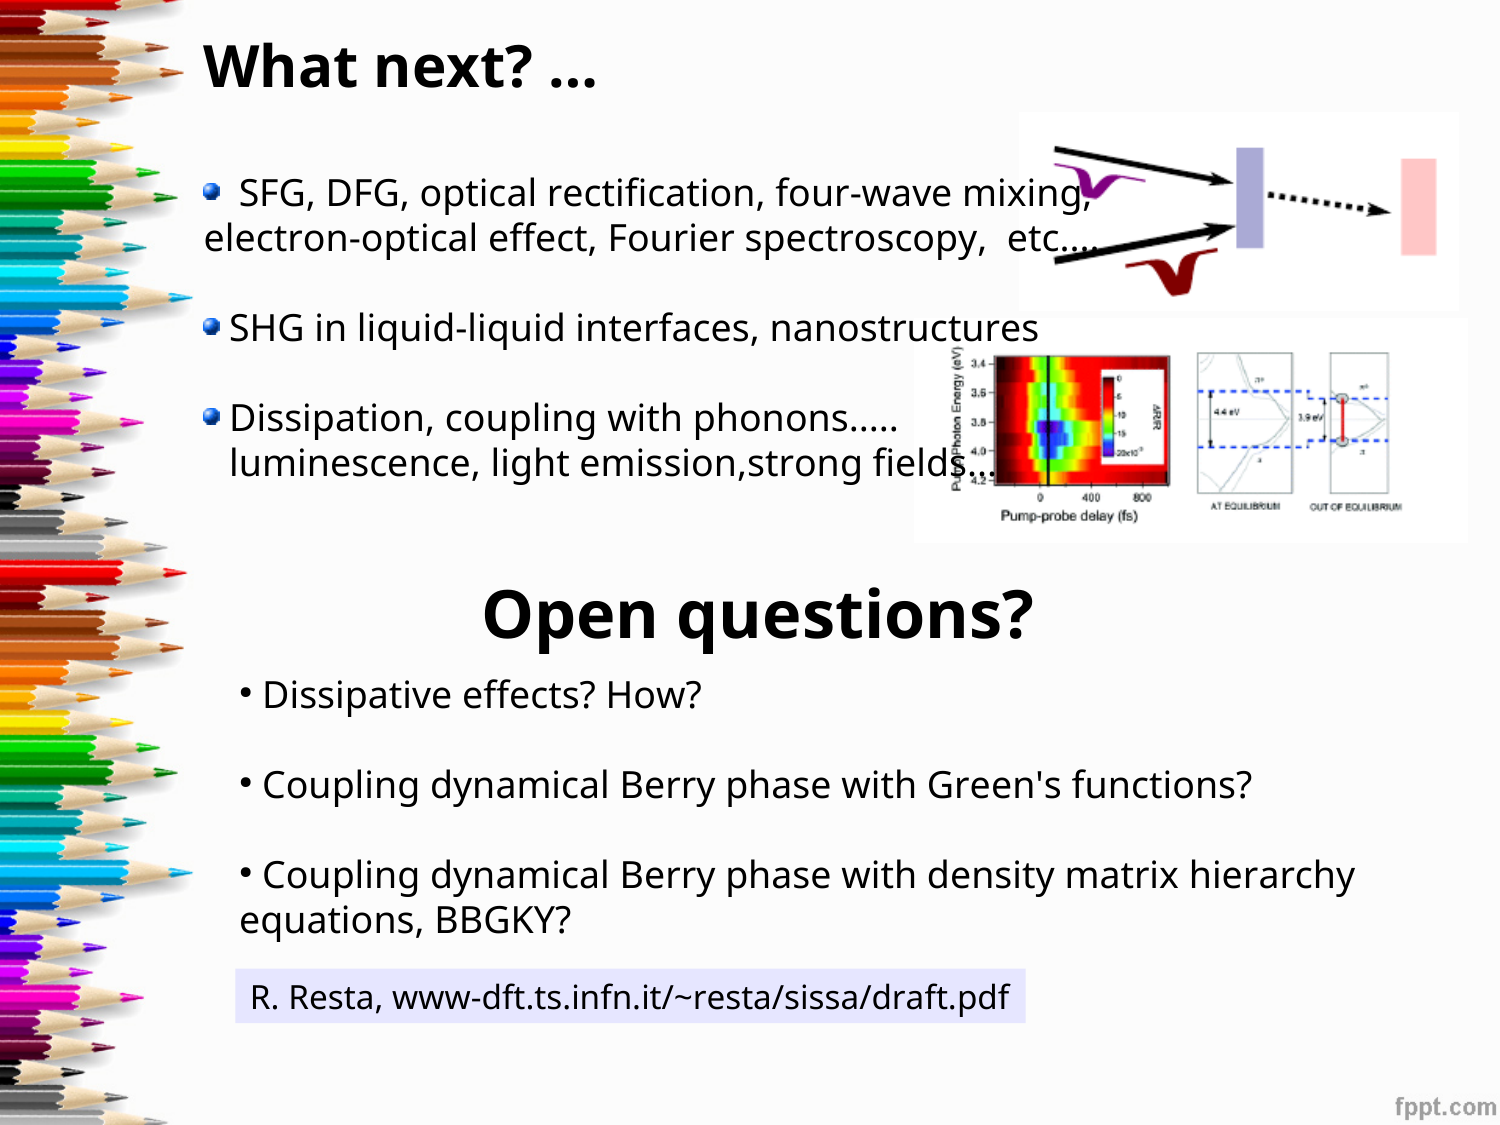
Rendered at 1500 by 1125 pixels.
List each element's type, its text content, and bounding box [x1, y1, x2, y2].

text_box What next? … SFG, DFG, optical rectification, four-wave mixing, electron-optical effect, Fourier spectroscopy, etc.... SHG in liquid-liquid interfaces, nanostructures Dissipation, coupling with phonons..... luminescence, light emission,strong fields... [188, 21, 1046, 582]
text_box Dissipative effects? How? Coupling dynamical Berry phase with Green's functions? Coupling dynamical Berry phase with density matrix hierarchy equations, BBGKY? [224, 663, 1312, 994]
text_box R. Resta, www-dft.ts.infn.it/~resta/sissa/draft.pdf‎ [235, 968, 923, 1024]
title Open questions? [393, 549, 1123, 663]
picture [0, 0, 1500, 1125]
